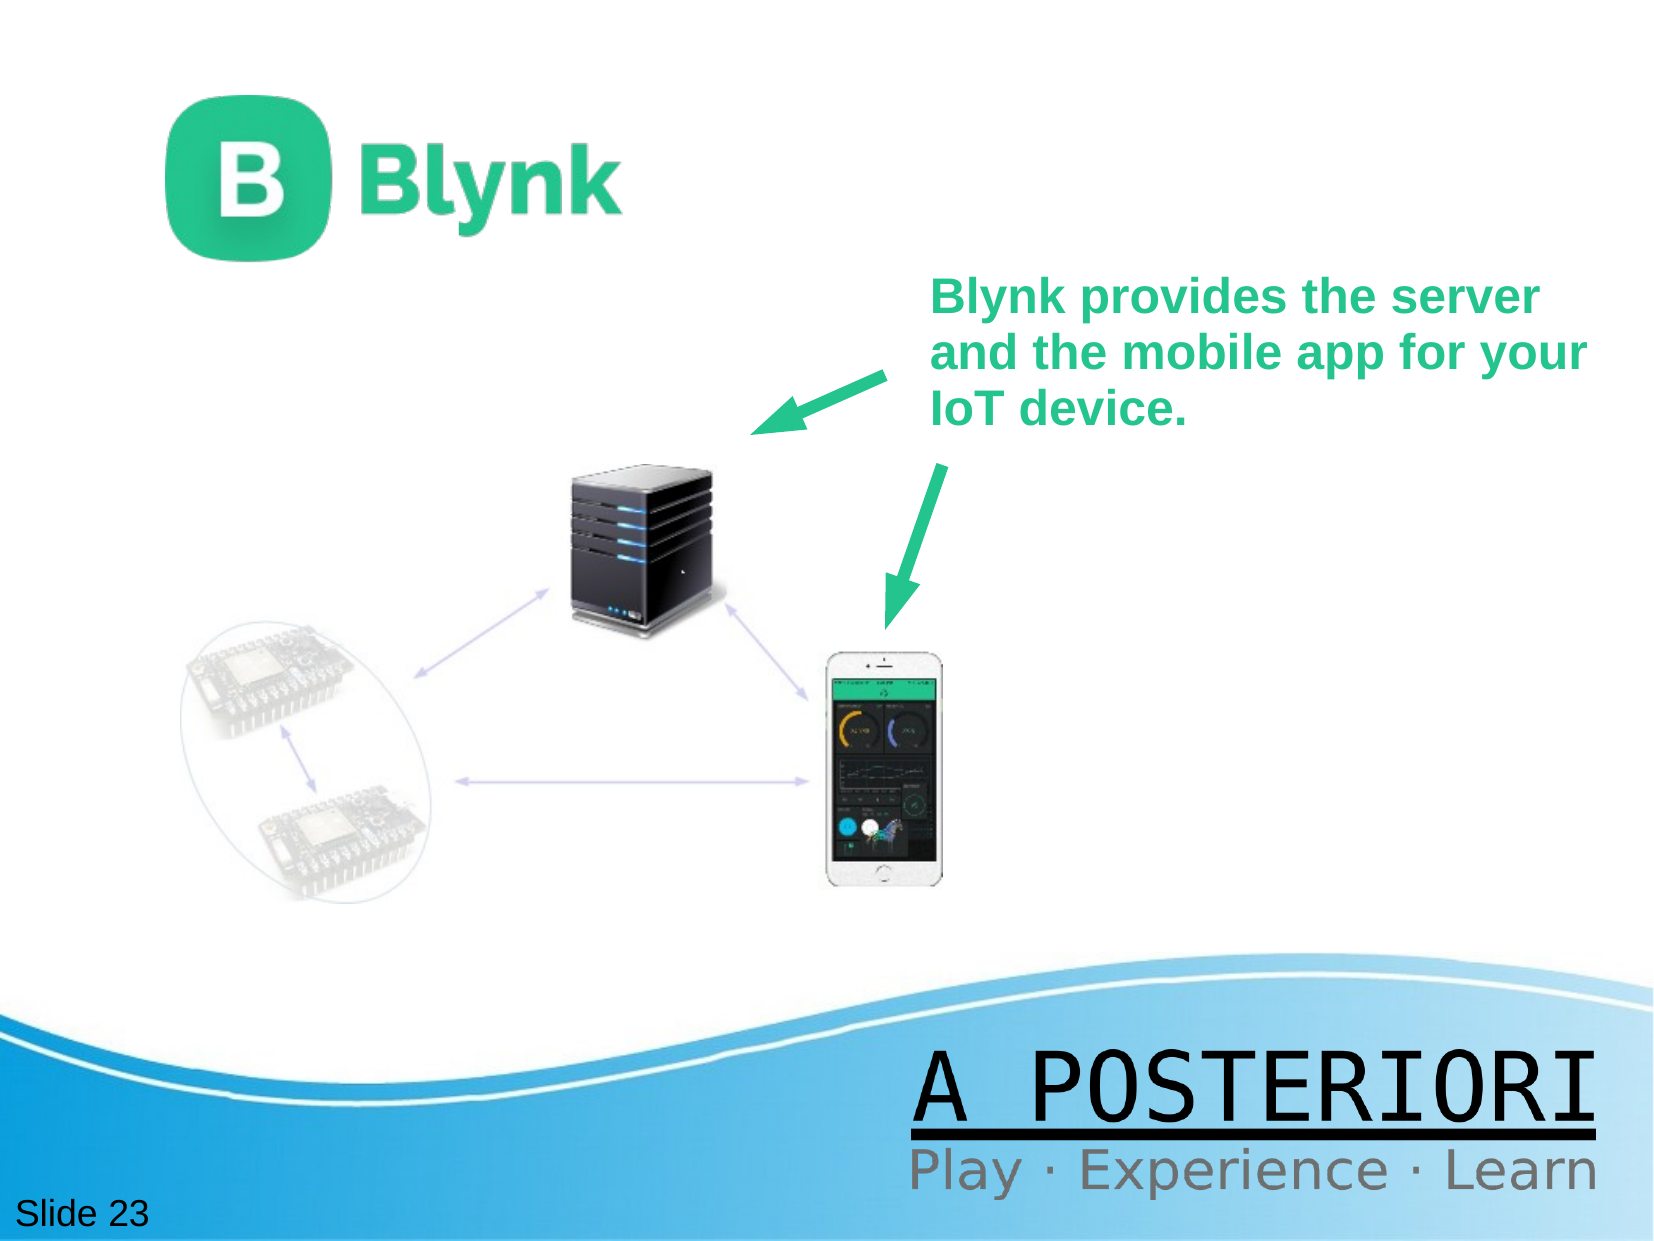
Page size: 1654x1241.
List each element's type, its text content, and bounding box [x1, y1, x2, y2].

text_box Blynk provides the server and the mobile app for your IoT device. [915, 261, 1621, 481]
picture [165, 95, 623, 271]
picture [180, 464, 943, 905]
picture [0, 952, 1654, 1241]
